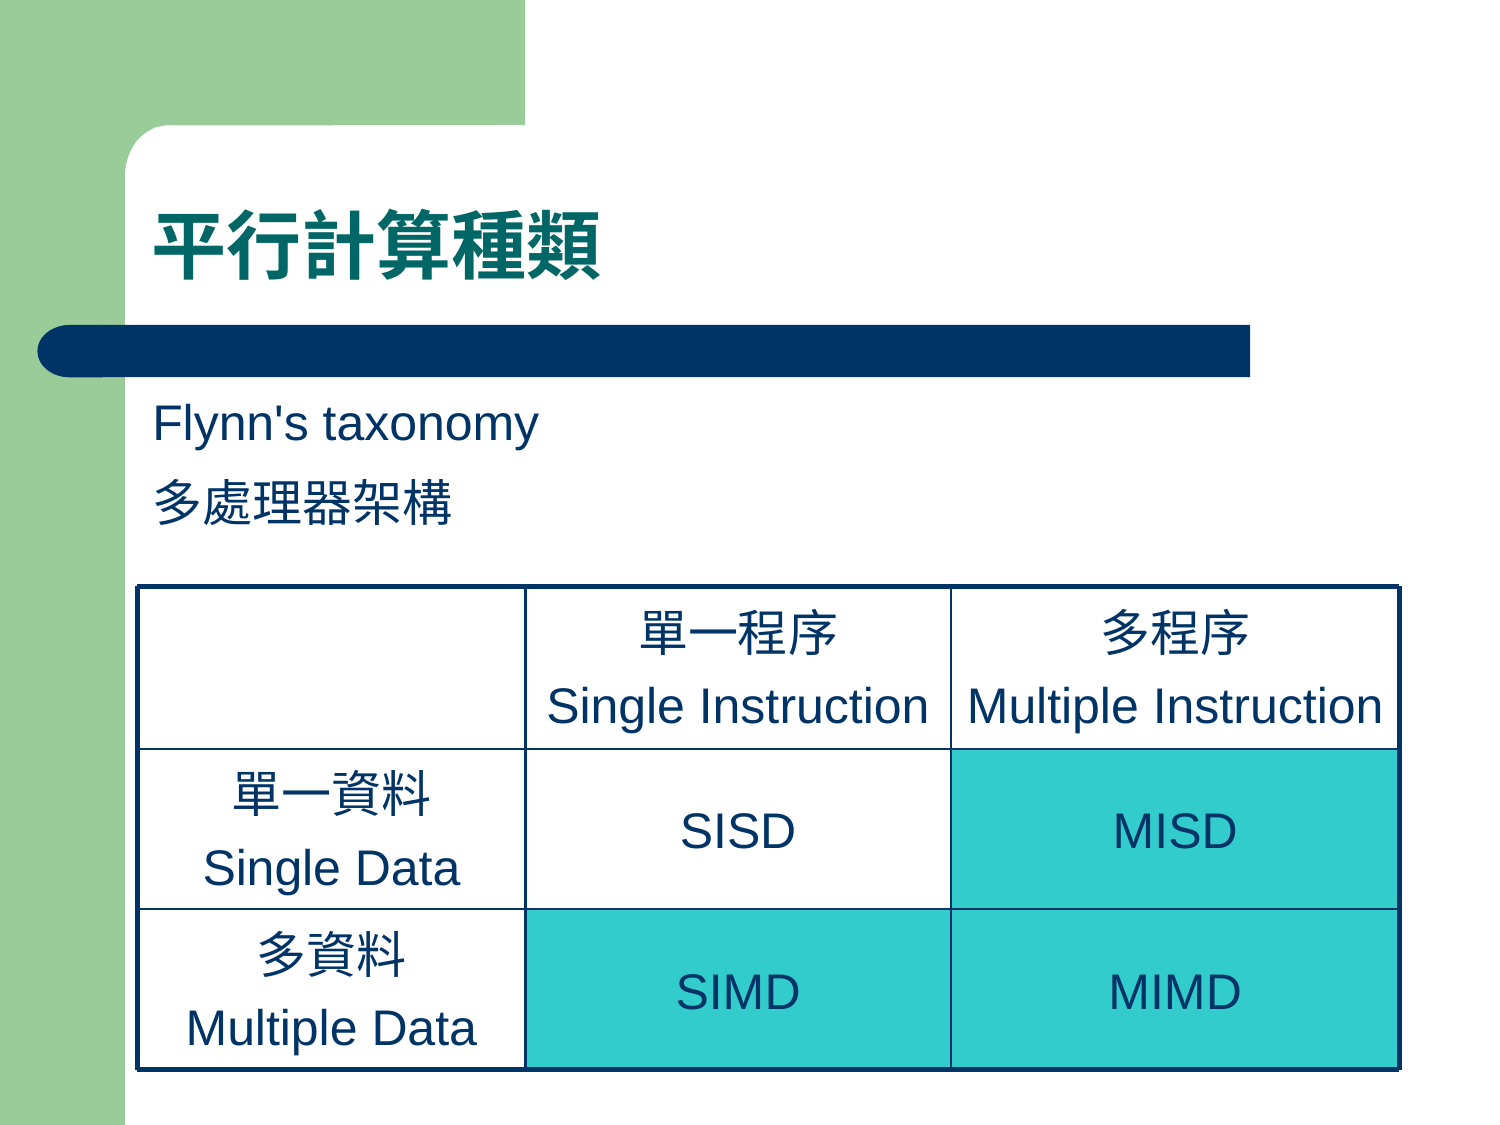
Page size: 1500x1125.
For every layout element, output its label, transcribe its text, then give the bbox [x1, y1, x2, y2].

text_box 多程序 Multiple Instruction [952, 589, 1397, 748]
text_box MIMD [952, 910, 1397, 1067]
text_box 多資料 Multiple Data [140, 910, 524, 1067]
title 平行計算種類 [136, 136, 1414, 301]
text_box MISD [952, 750, 1397, 908]
list Flynn's taxonomy 多處理器架構 [137, 387, 1400, 551]
text_box 單一資料 Single Data [140, 750, 524, 908]
text_box SISD [527, 750, 950, 908]
text_box 單一程序 Single Instruction [527, 589, 950, 748]
text_box SIMD [527, 910, 950, 1067]
